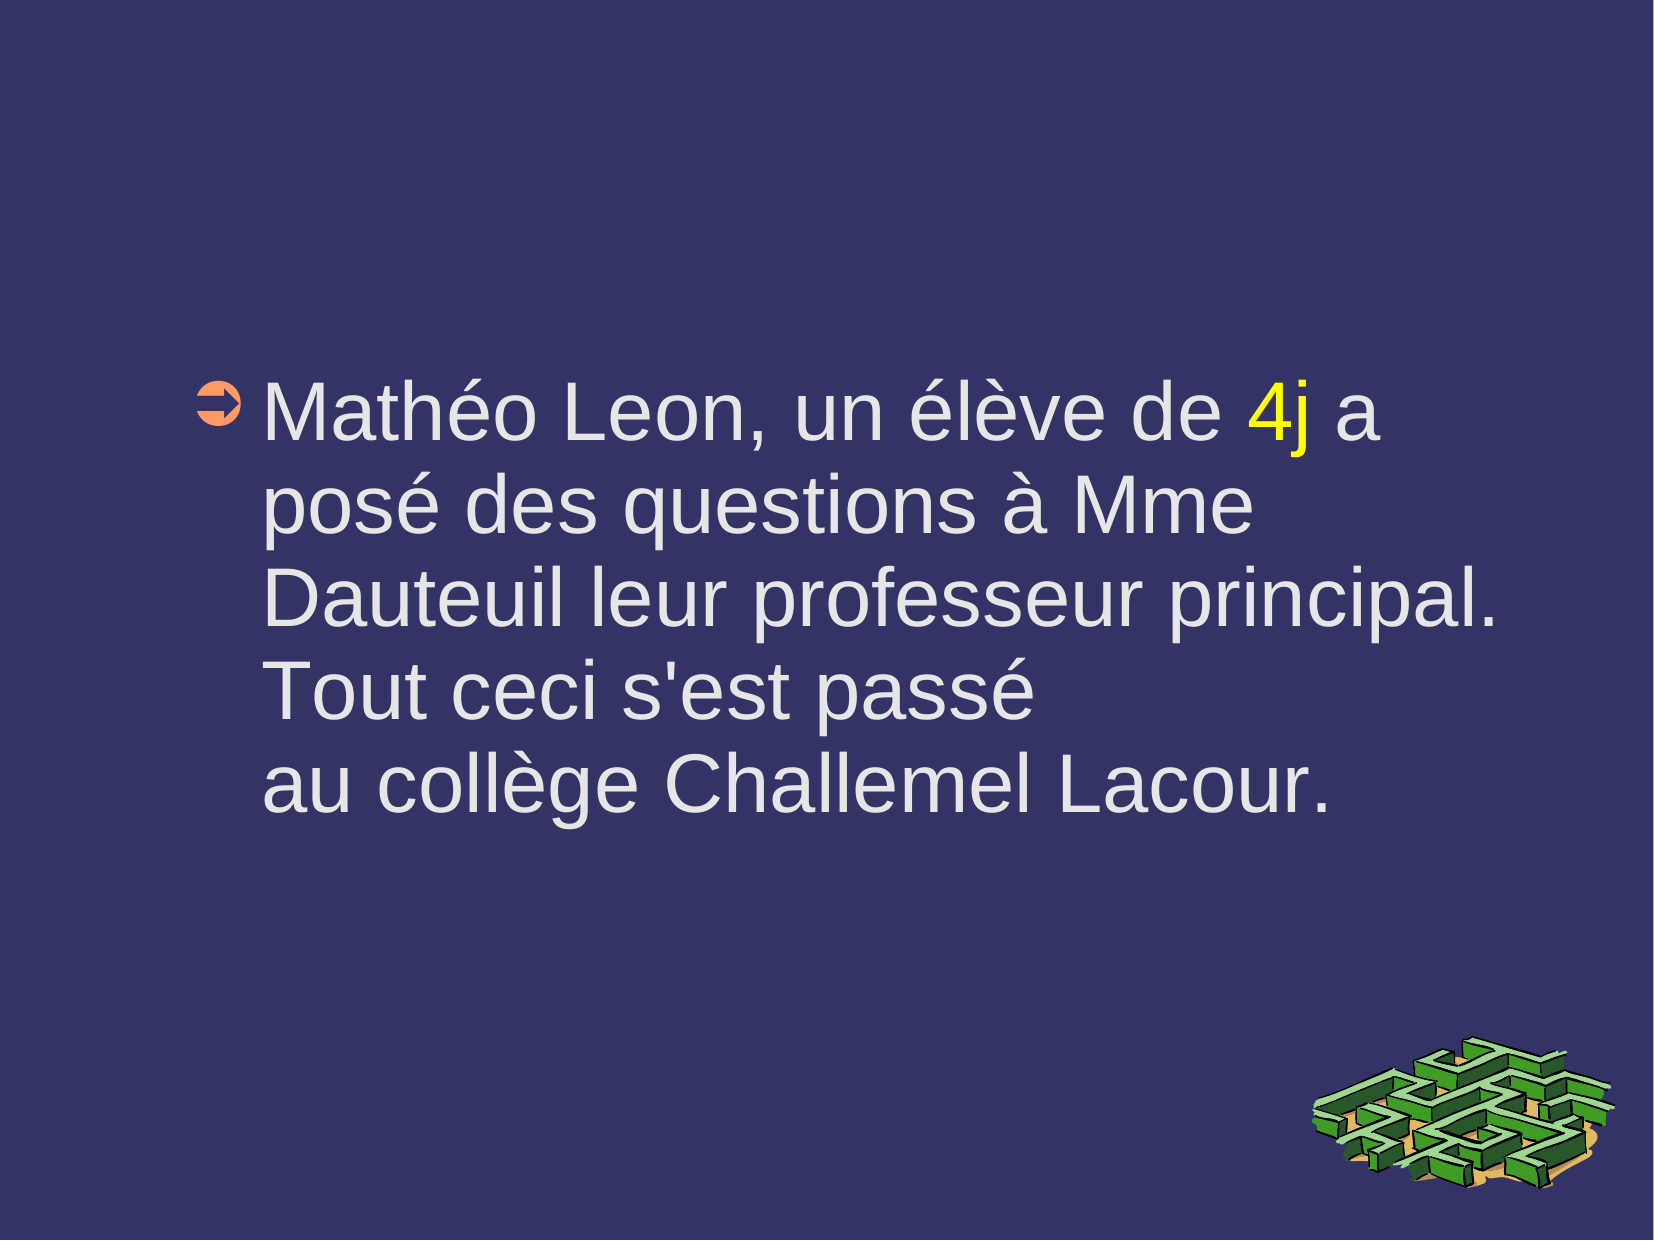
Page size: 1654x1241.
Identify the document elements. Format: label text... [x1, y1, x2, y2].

list Mathéo Leon, un élève de 4j a posé des questions à Mme Dauteuil leur professeur principal. Tout ceci s'est passé au collège Challemel Lacour. [178, 364, 1570, 1184]
